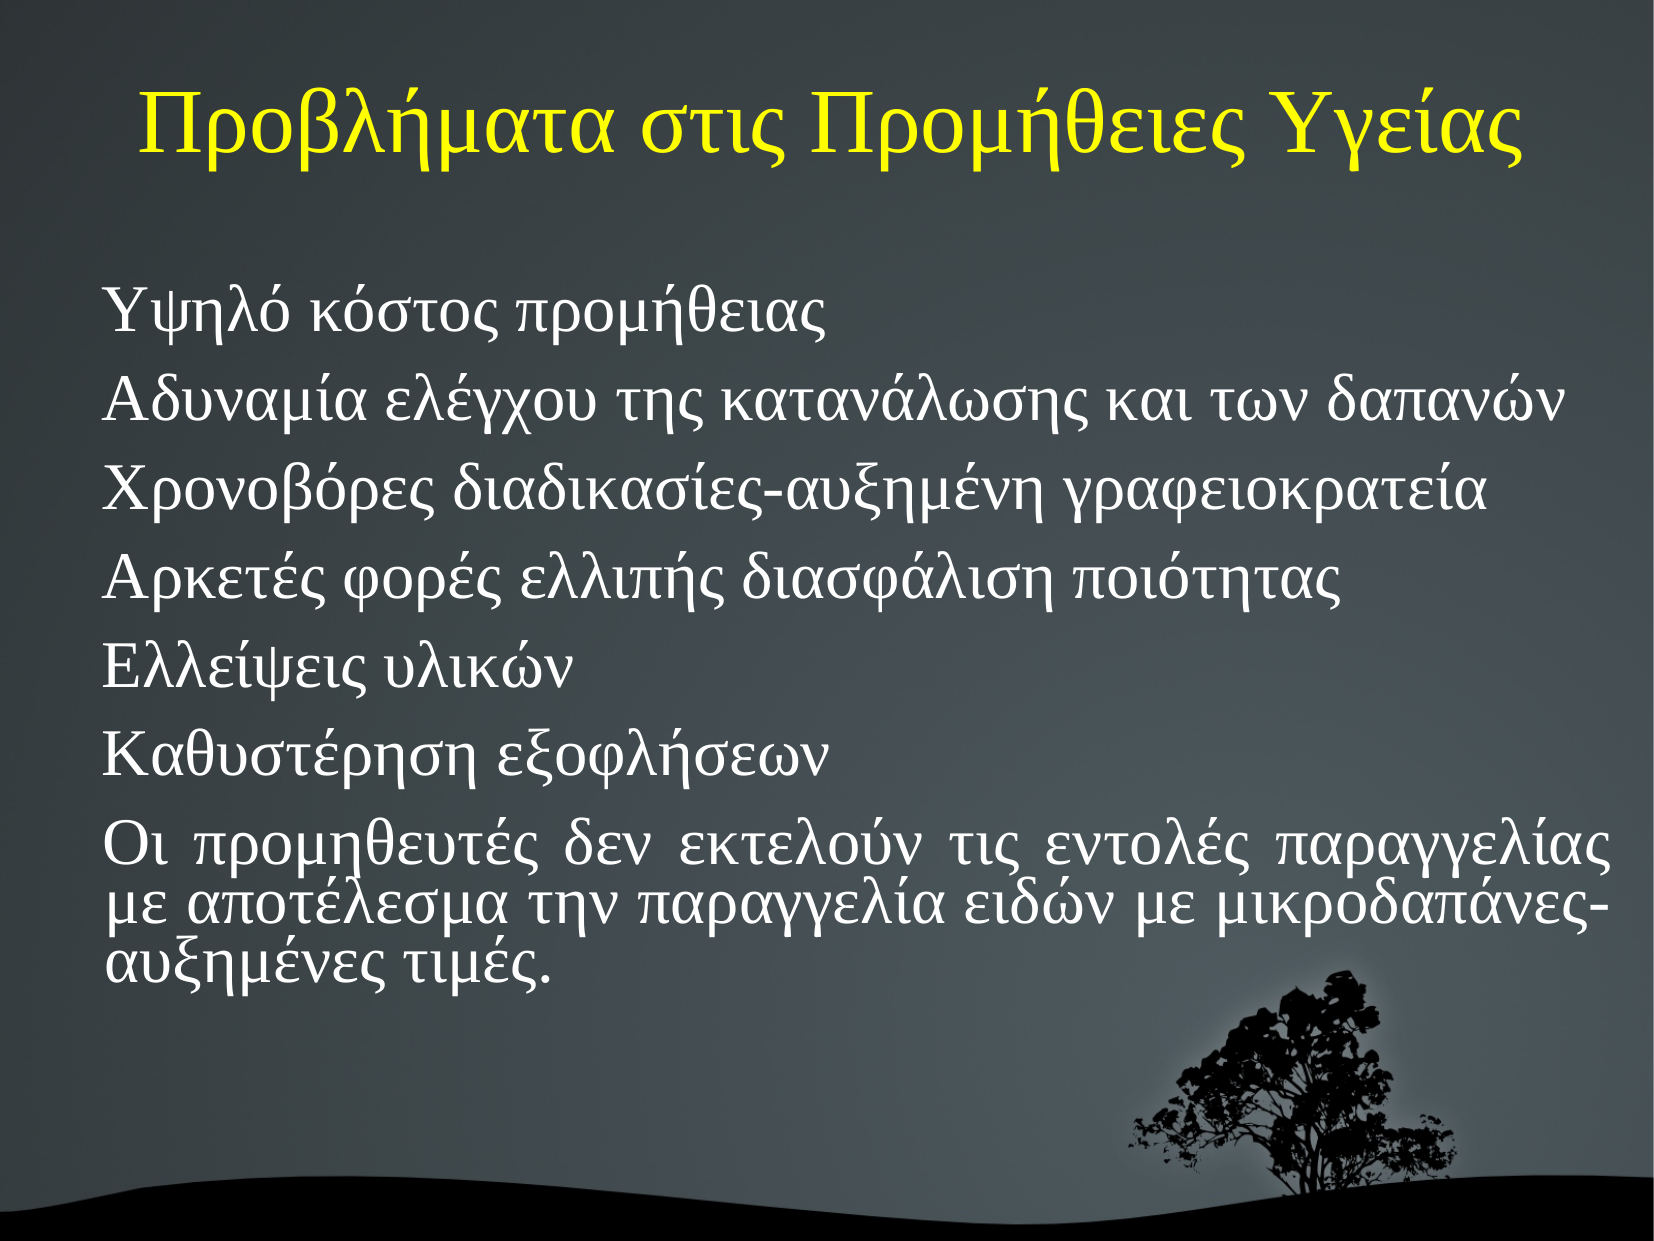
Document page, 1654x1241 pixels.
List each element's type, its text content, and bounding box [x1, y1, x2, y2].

picture [0, 0, 1654, 1241]
list Υψηλό κόστος προμήθειας Αδυναμία ελέγχου της κατανάλωσης και των δαπανών Χρονοβόρες διαδικασίες-αυξημένη γραφειοκρατεία Αρκετές φορές ελλιπής διασφάλιση ποιότητας Ελλείψεις υλικών Καθυστέρηση εξοφλήσεων Οι προμηθευτές δεν εκτελούν τις εντολές παραγγελίας με αποτέλεσμα την παραγγελία ειδών με μικροδαπάνες-αυξημένες τιμές. [33, 181, 1613, 1241]
title Προβλήματα στις Προμήθειες Υγείας [86, 17, 1576, 181]
